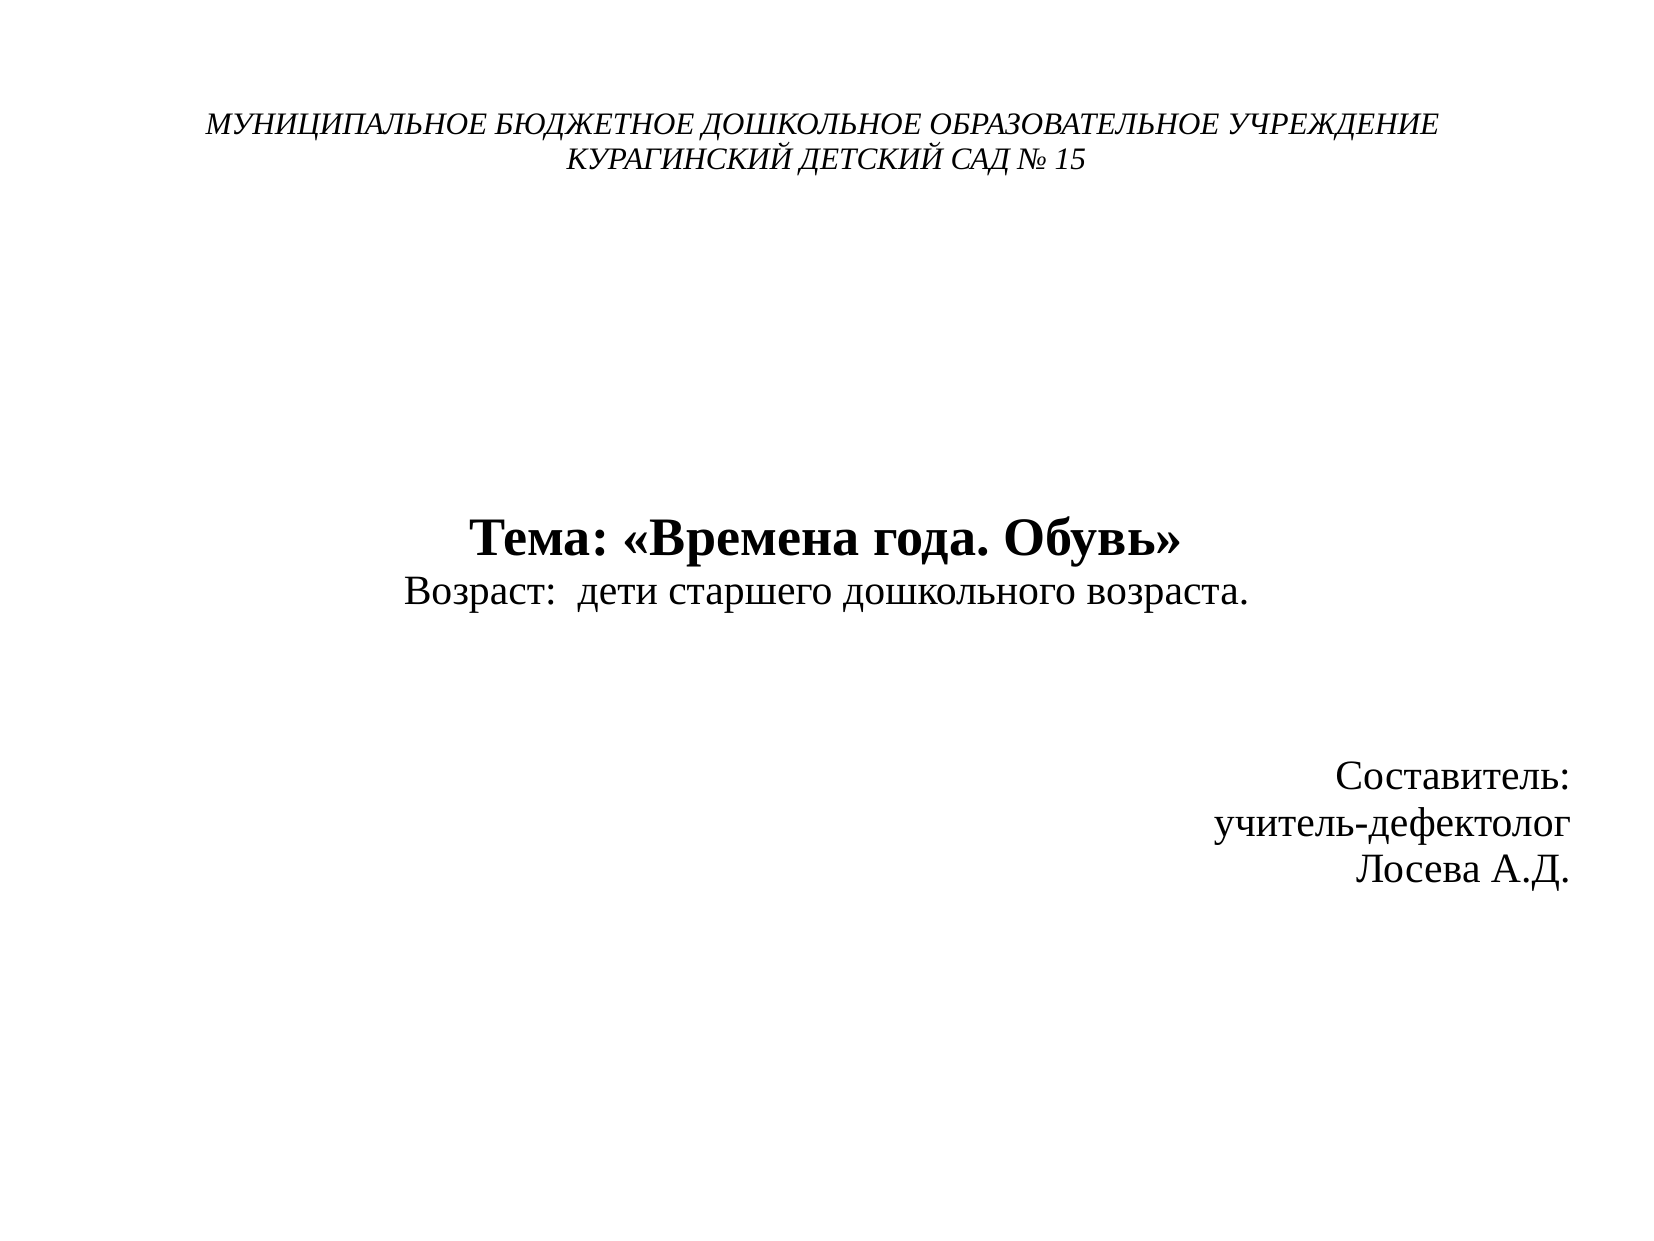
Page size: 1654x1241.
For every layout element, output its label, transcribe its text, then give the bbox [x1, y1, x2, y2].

title МУНИЦИПАЛЬНОЕ БЮДЖЕТНОЕ ДОШКОЛЬНОЕ ОБРАЗОВАТЕЛЬНОЕ УЧРЕЖДЕНИЕ КУРАГИНСКИЙ ДЕТСКИЙ САД № 15 [82, 49, 1571, 257]
subtitle Тема: «Времена года. Обувь» Возраст: дети старшего дошкольного возраста. Составитель: учитель-дефектолог Лосева А.Д. [82, 290, 1571, 1109]
